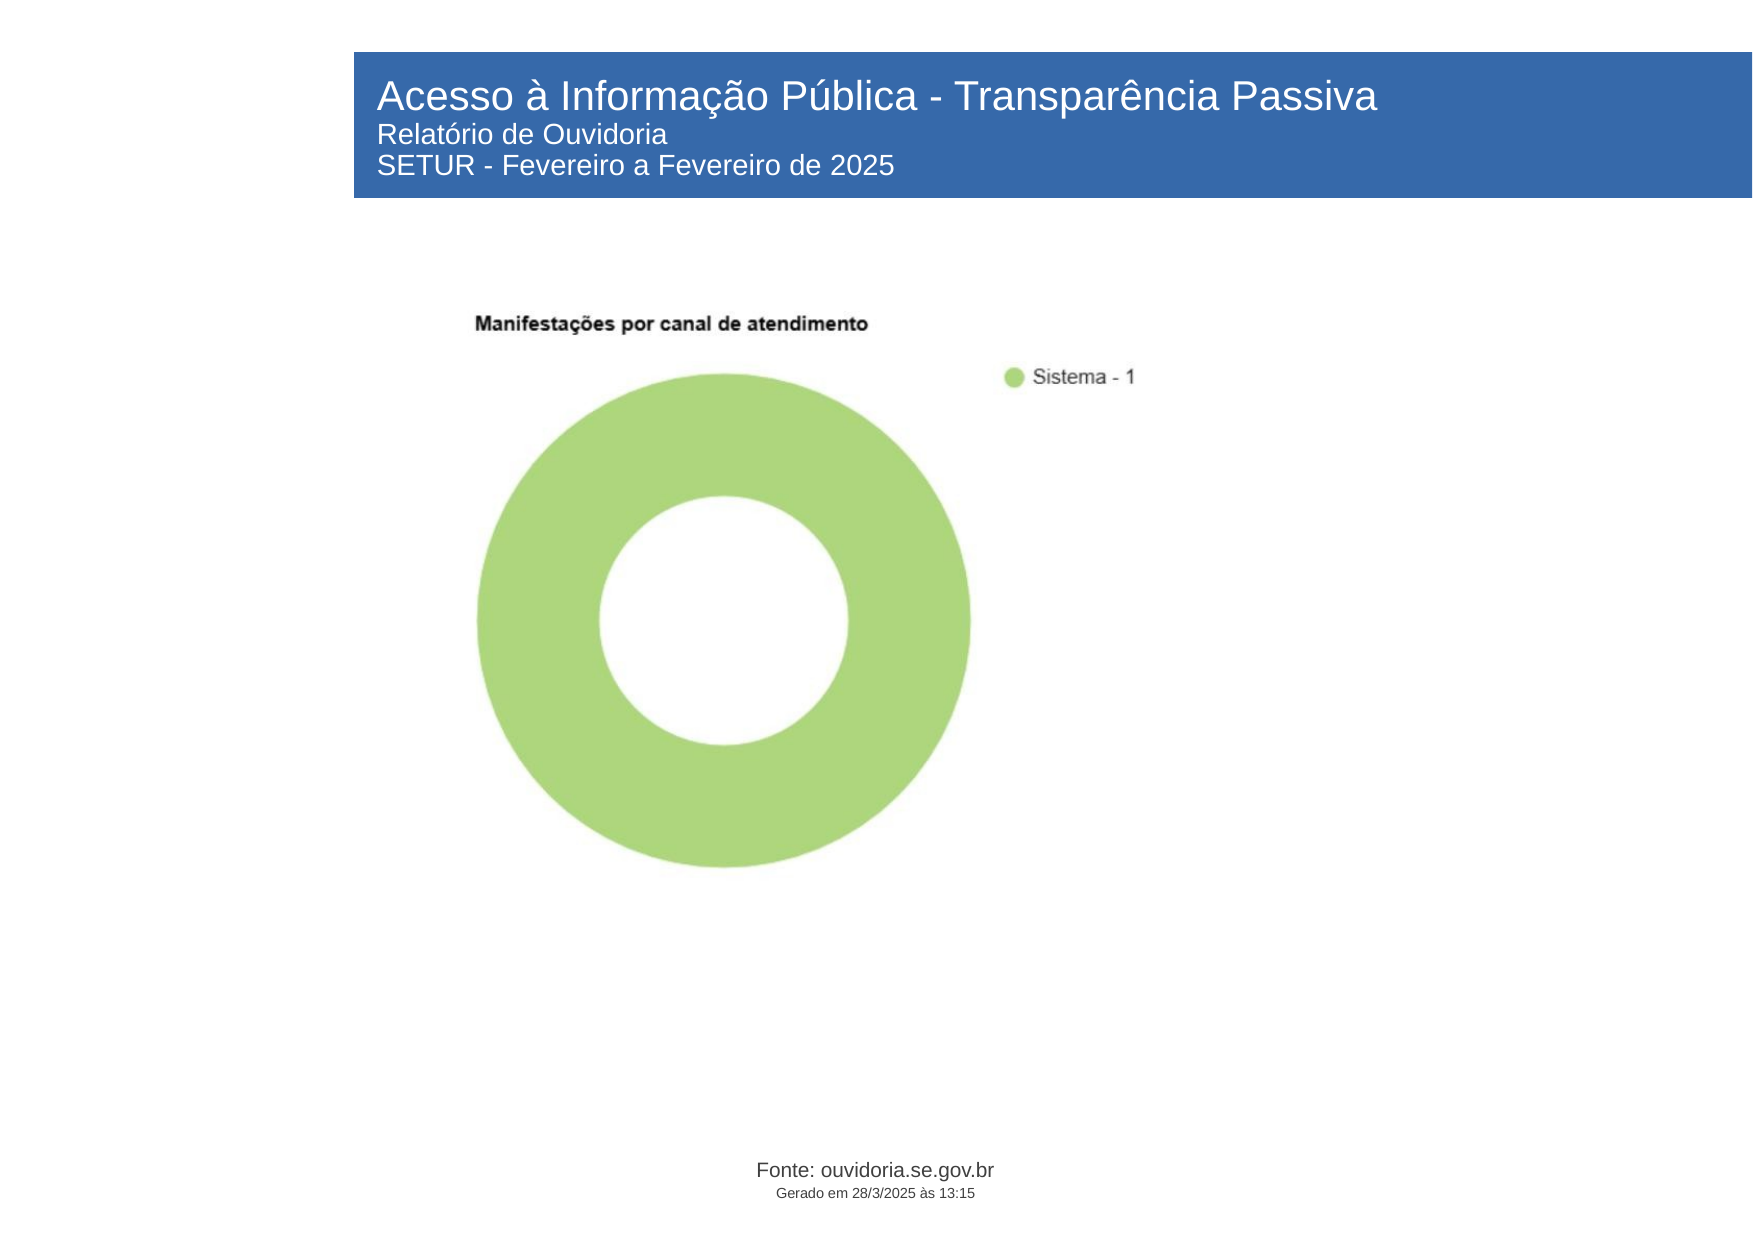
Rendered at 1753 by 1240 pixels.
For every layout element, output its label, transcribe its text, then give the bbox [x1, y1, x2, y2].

text_box Fonte: ouvidoria.se.gov.br Gerado em 28/3/2025 às 13:15 [756, 1158, 1023, 1208]
text_box [354, 52, 1752, 198]
text_box [227, 211, 1527, 1028]
text_box Acesso à Informação Pública - Transparência Passiva Relatório de Ouvidoria SETUR - Fevereiro a Fevereiro de 2025 [376, 72, 1403, 186]
